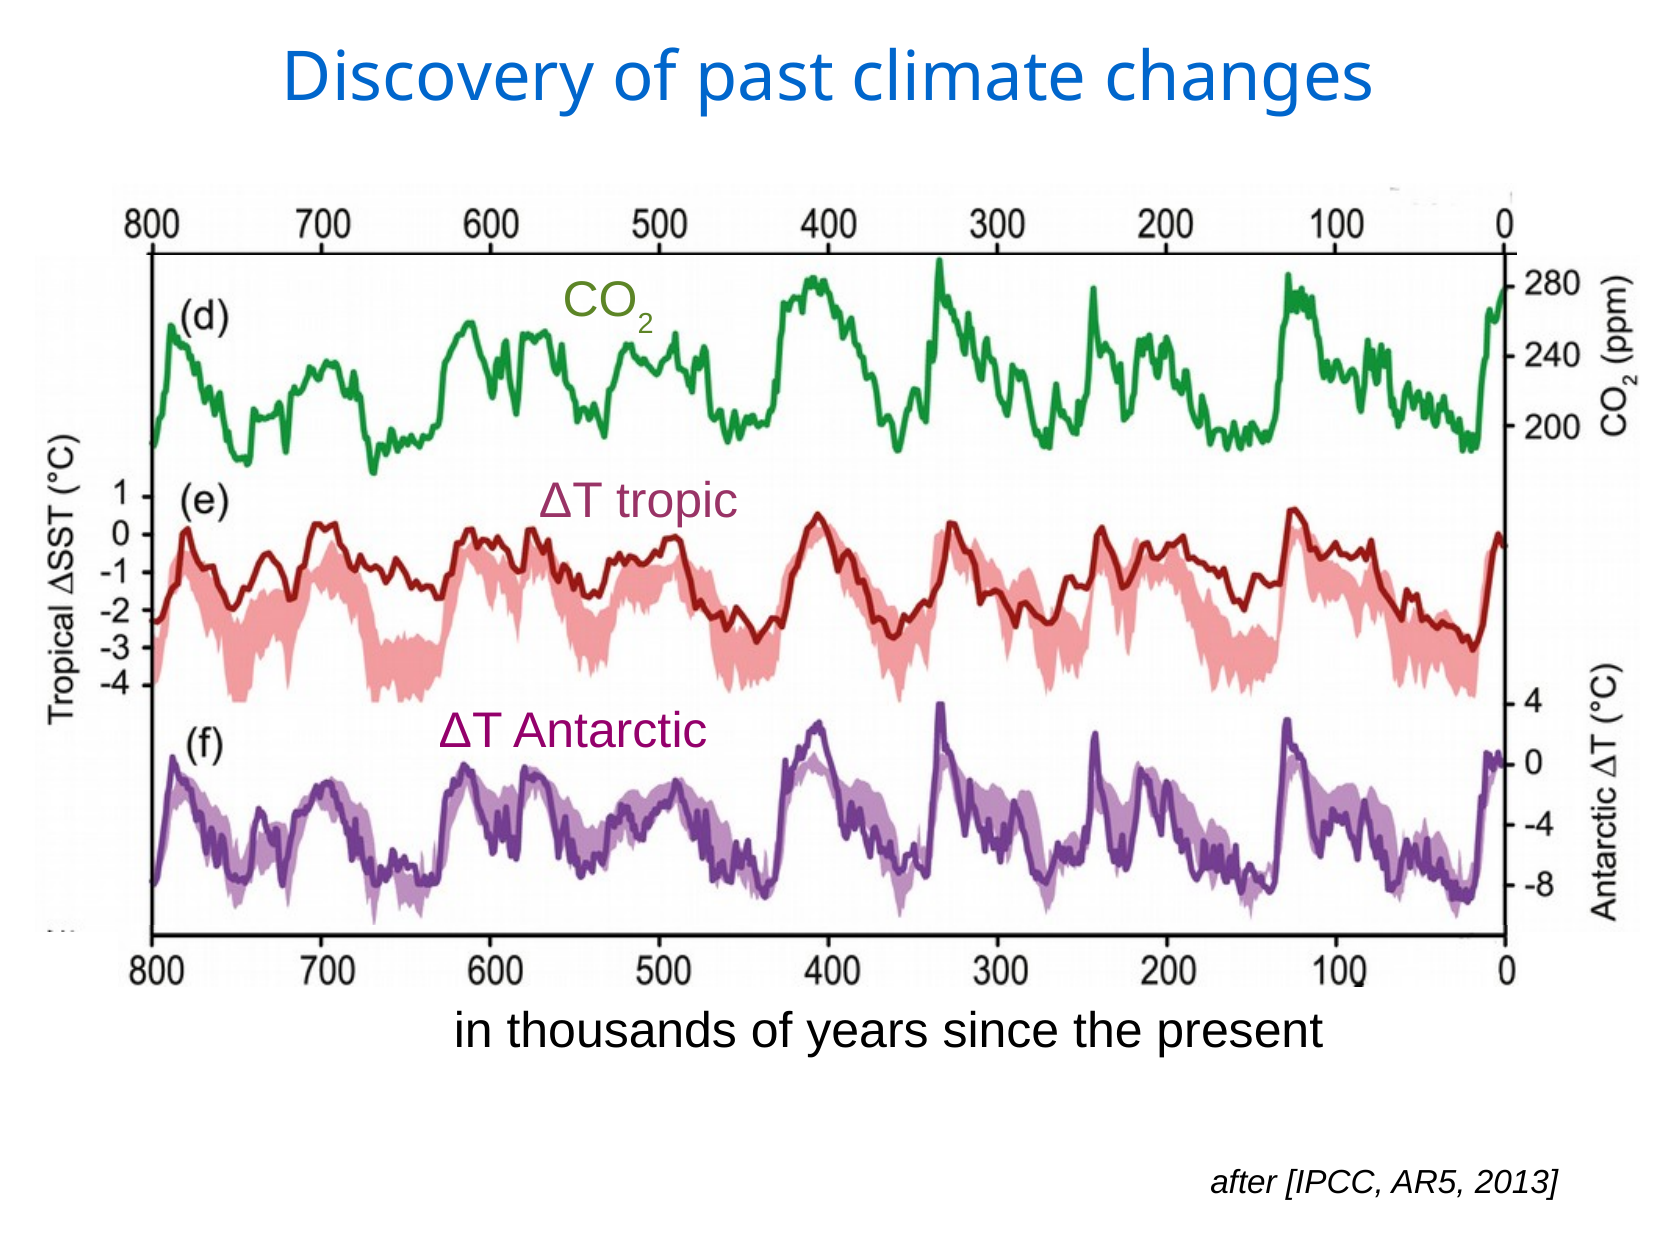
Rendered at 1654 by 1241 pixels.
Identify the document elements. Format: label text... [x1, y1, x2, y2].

text_box ΔT tropic [524, 464, 1049, 552]
picture [35, 183, 1640, 988]
text_box in thousands of years since the present [382, 994, 1396, 1066]
text_box CO2 [547, 264, 728, 351]
text_box after [IPCC, AR5, 2013] [1195, 1156, 1630, 1209]
text_box ΔT Antarctic [423, 695, 949, 782]
title Discovery of past climate changes [39, 32, 1618, 126]
